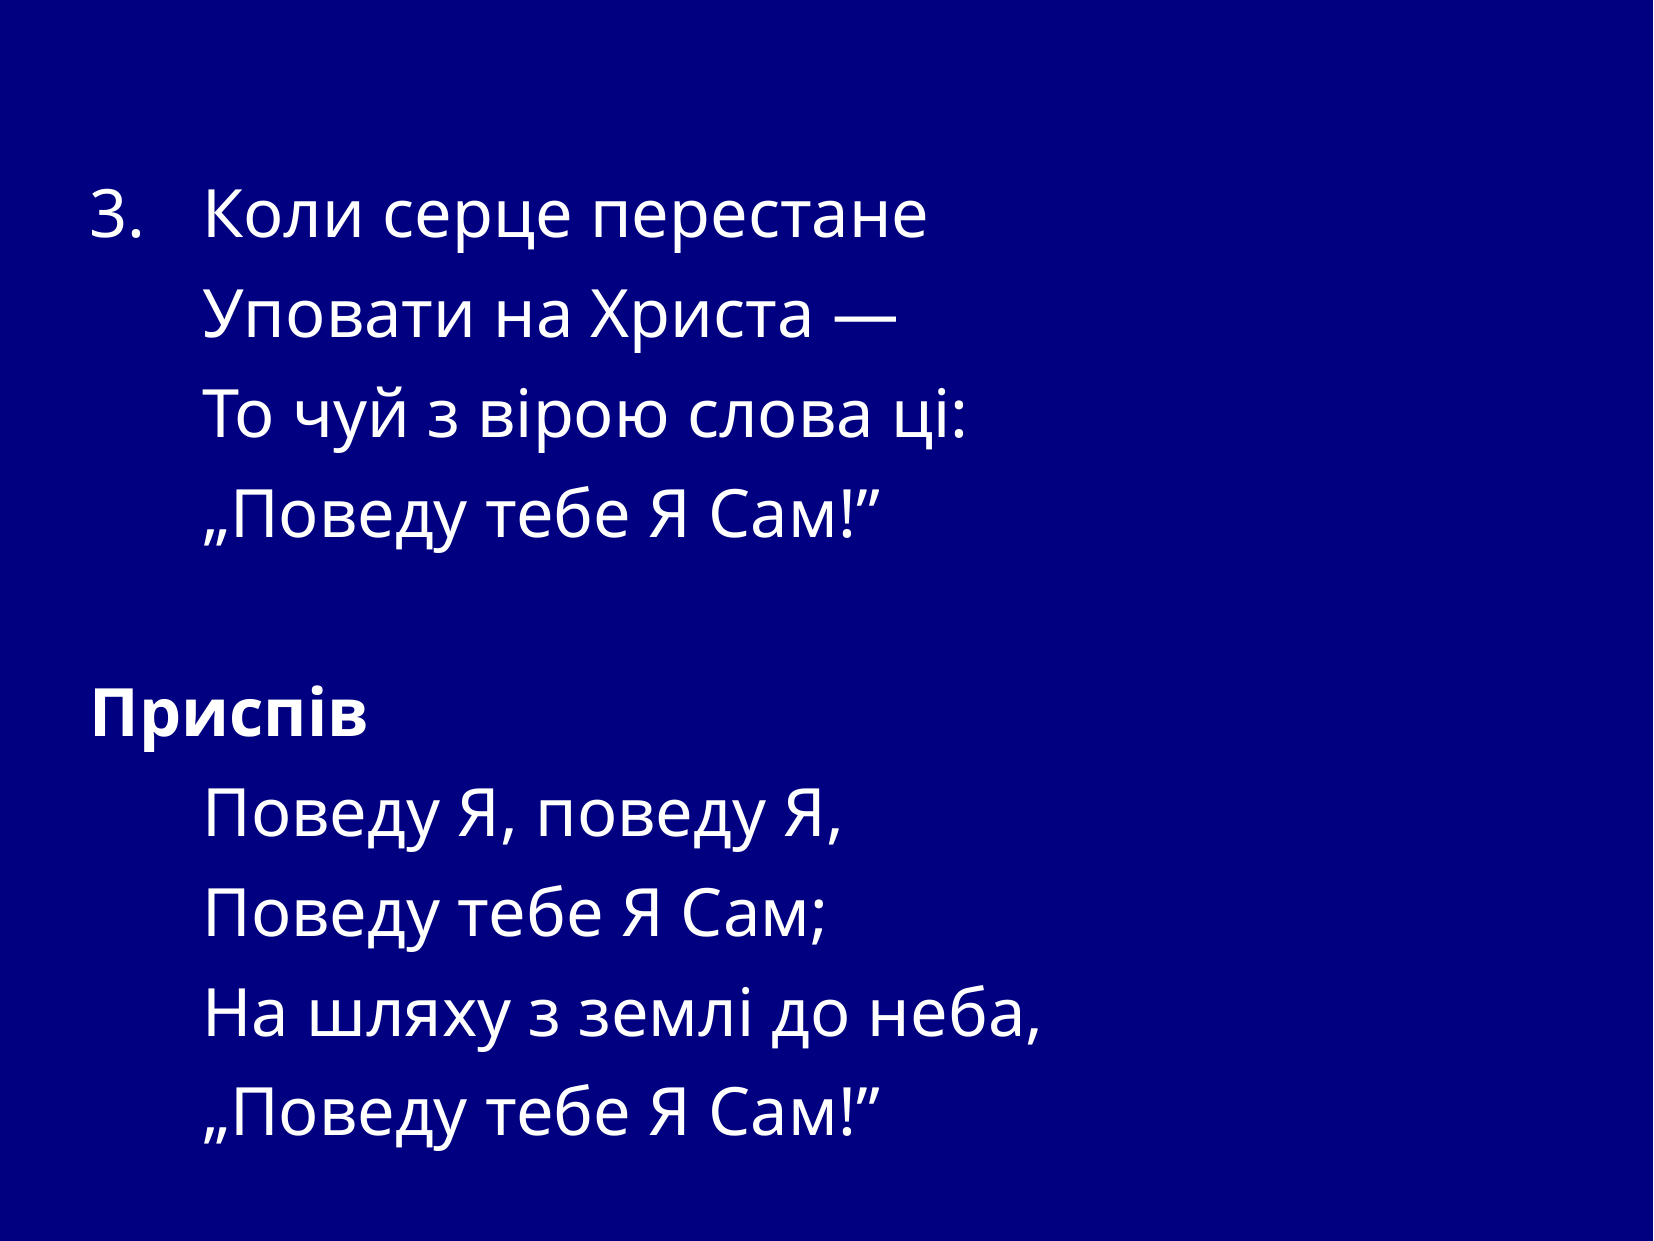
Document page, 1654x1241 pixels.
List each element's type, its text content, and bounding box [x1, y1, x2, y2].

text_box 3. Коли серце перестане Уповати на Христа ― То чуй з вірою слова ці: „Поведу тебе Я Сам!” Приспів Поведу Я, поведу Я, Поведу тебе Я Сам; На шляху з землі до неба, „Поведу тебе Я Сам!” [75, 150, 1576, 1163]
